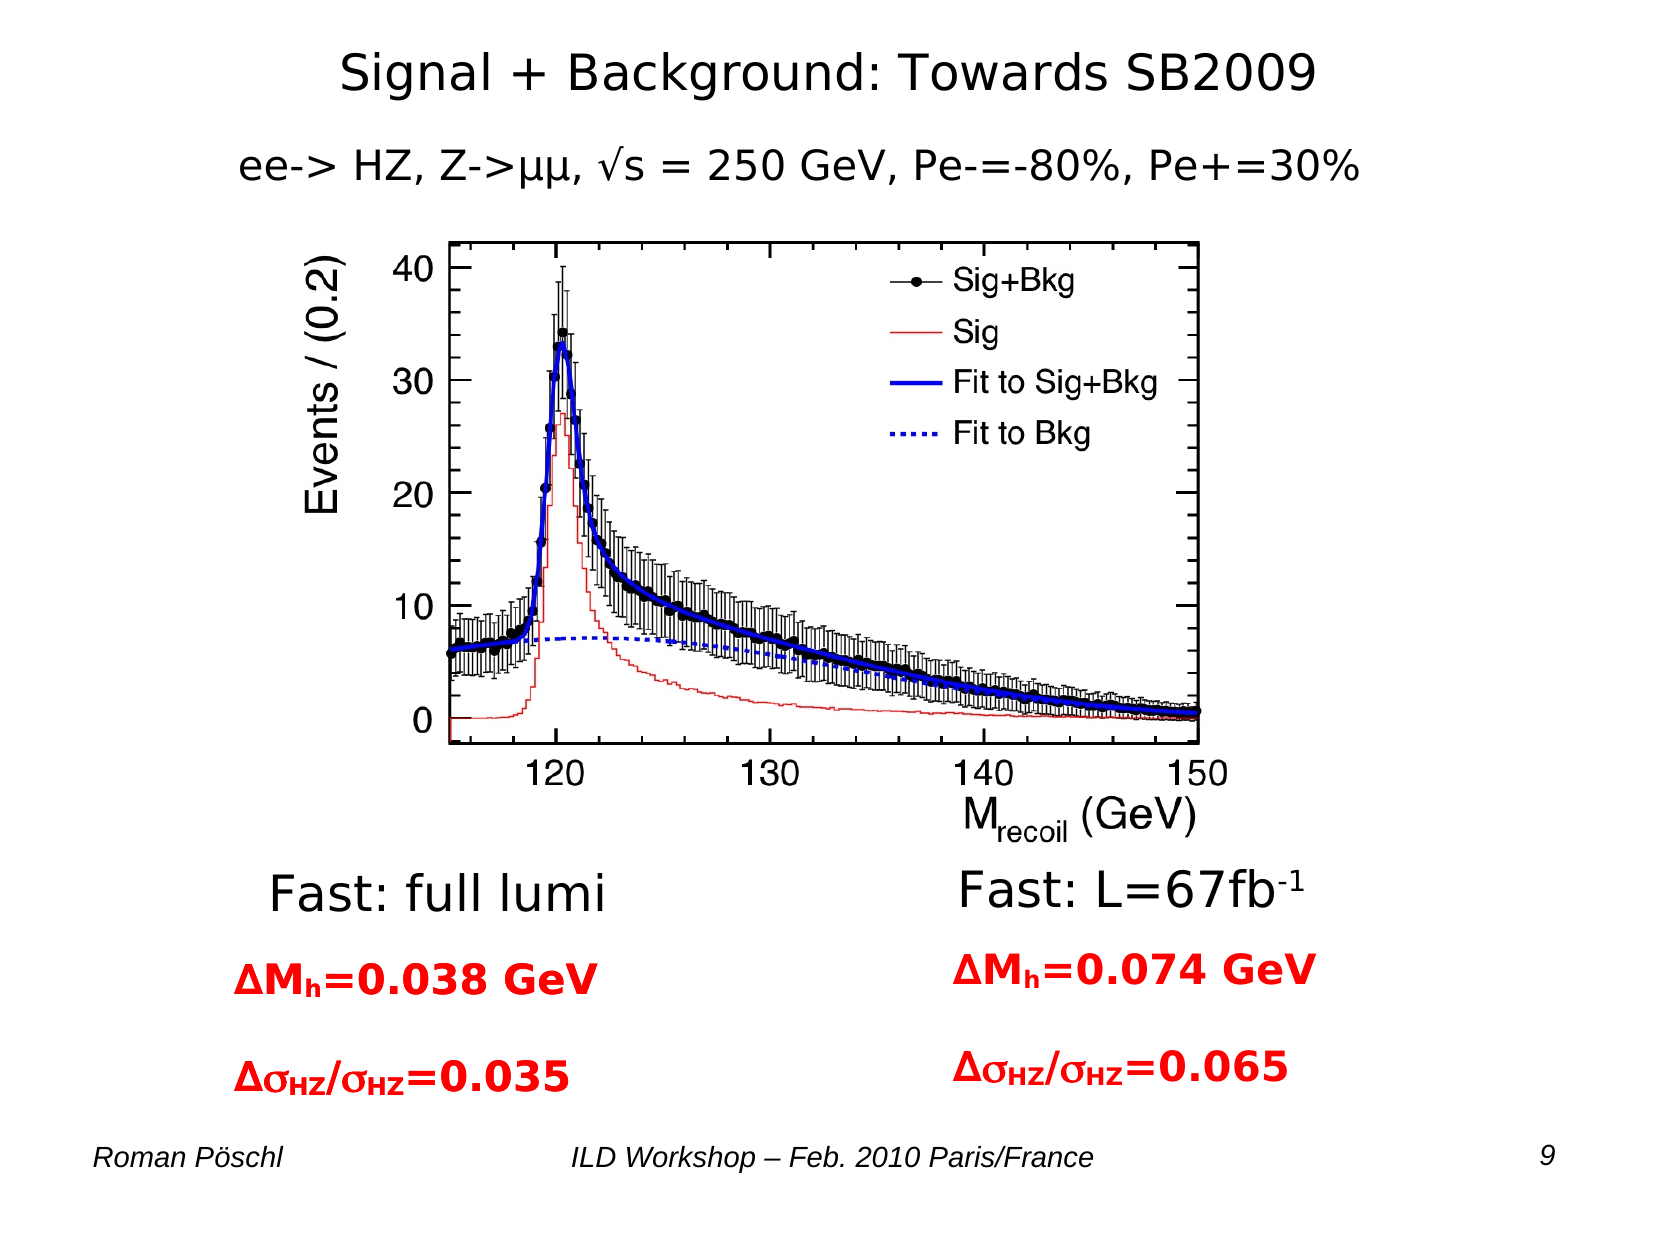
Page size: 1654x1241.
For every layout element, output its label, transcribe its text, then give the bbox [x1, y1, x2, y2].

text_box Fast: L=67fb-1 [957, 861, 1301, 922]
text_box ∆Mh=0.038 GeV ∆σHZ/σHZ=0.035 [234, 955, 598, 1129]
text_box Signal + Background: Towards SB2009 [339, 44, 1298, 103]
picture [279, 189, 1278, 865]
text_box ee-> HZ, Z->µµ, √s = 250 GeV, Pe-=-80%, Pe+=30% [237, 142, 1363, 191]
text_box ∆Mh=0.074 GeV ∆σHZ/σHZ=0.065 [952, 946, 1317, 1119]
text_box Fast: full lumi [268, 865, 600, 924]
